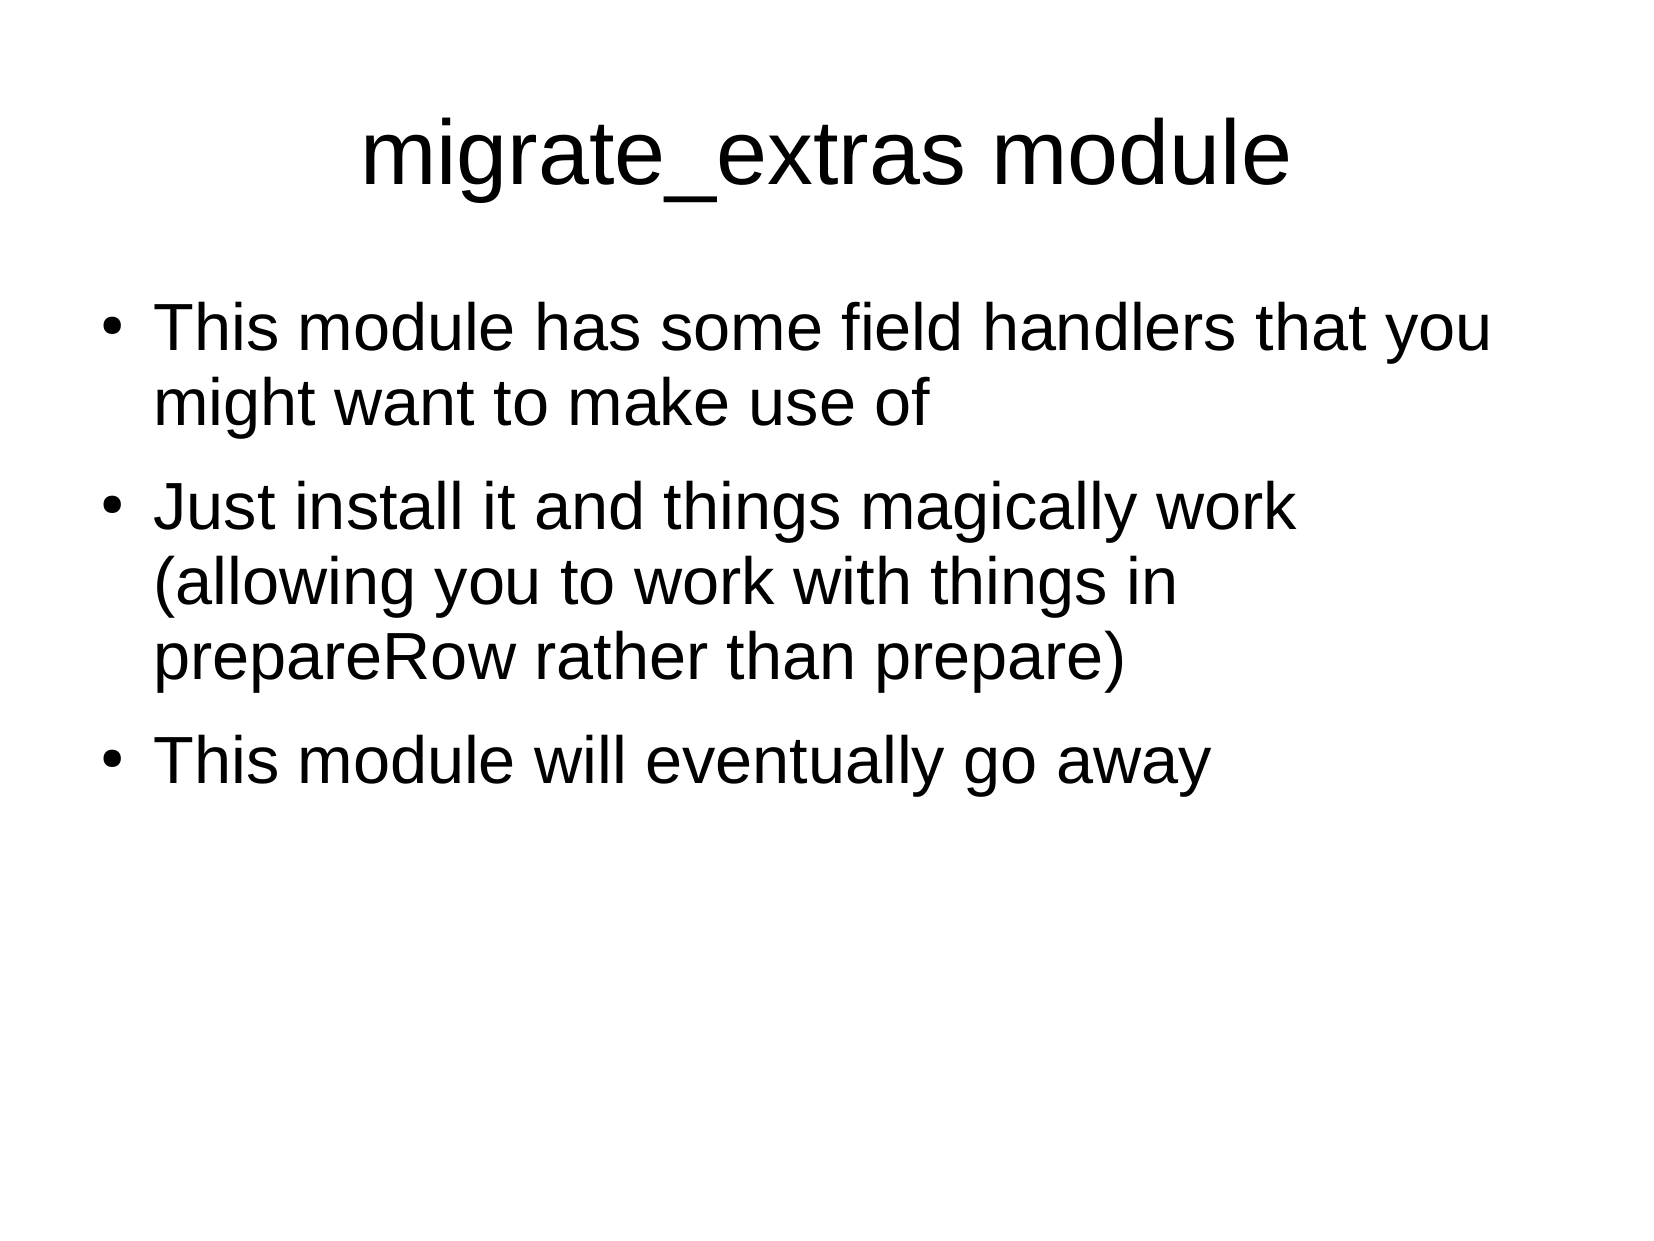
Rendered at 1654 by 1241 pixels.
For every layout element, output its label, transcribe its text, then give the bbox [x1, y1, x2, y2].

list This module has some field handlers that you might want to make use of Just install it and things magically work (allowing you to work with things in prepareRow rather than prepare) This module will eventually go away [82, 290, 1538, 1010]
title migrate_extras module [82, 49, 1571, 257]
